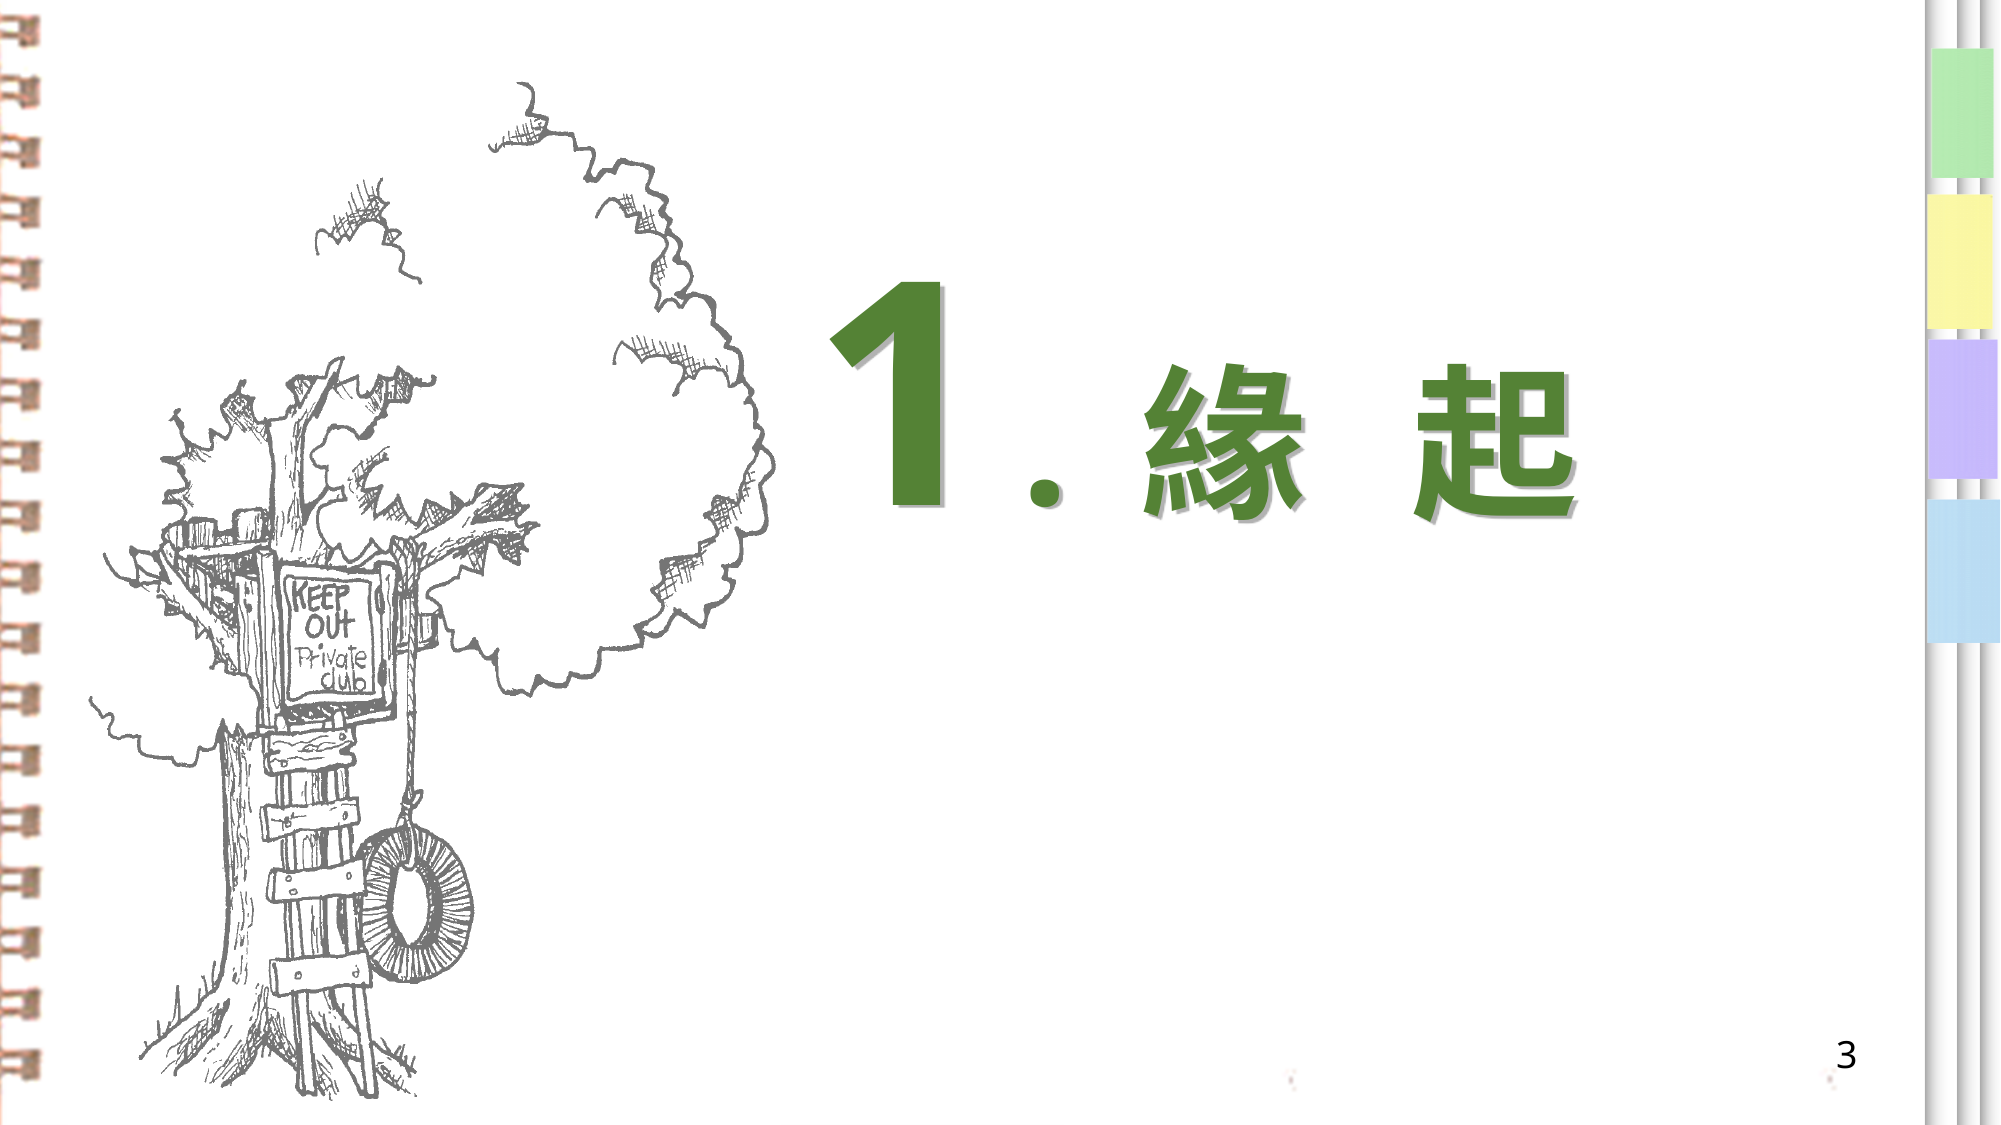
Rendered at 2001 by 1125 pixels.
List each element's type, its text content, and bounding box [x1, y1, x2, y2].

title 1.緣 起 [796, 263, 1879, 696]
text_box 3 [1821, 1021, 1904, 1093]
